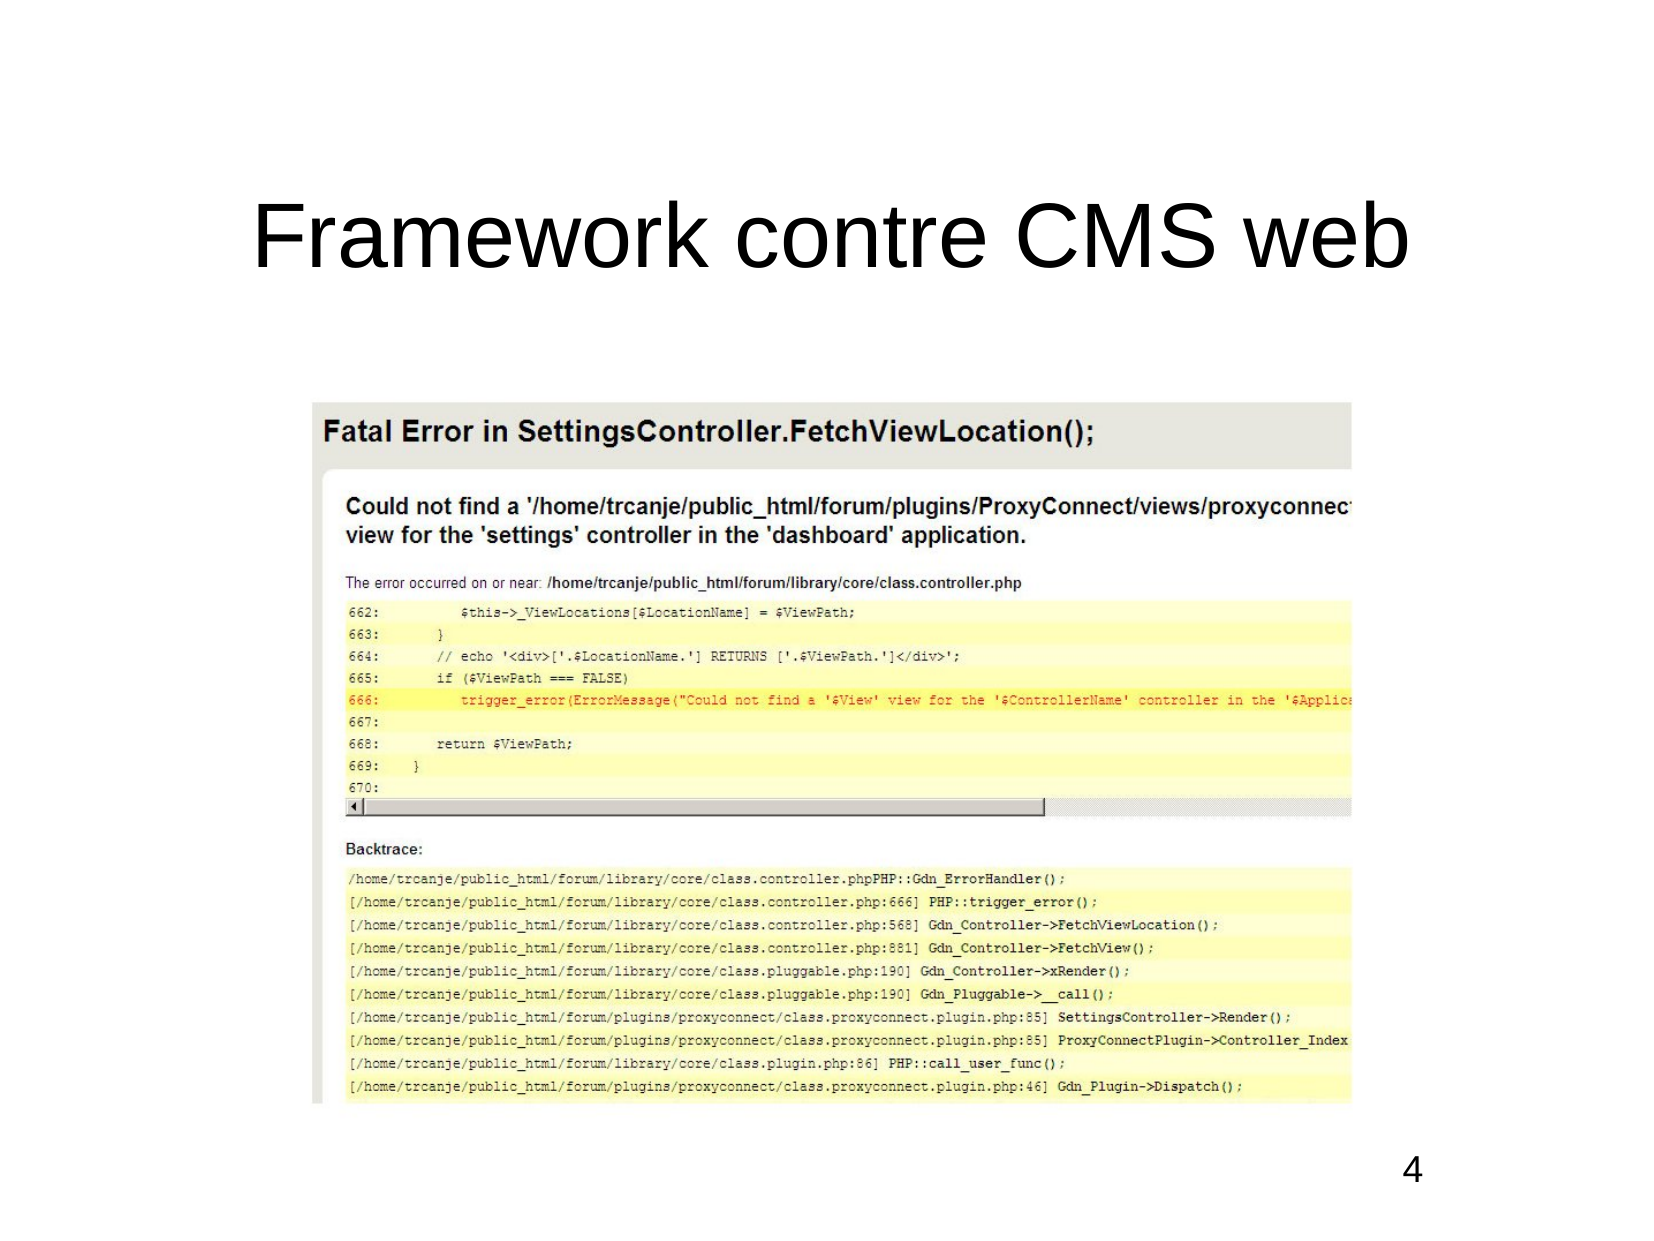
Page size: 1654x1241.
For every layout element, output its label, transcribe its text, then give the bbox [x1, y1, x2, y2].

text_box Framework contre CMS web [236, 177, 1506, 295]
picture [265, 324, 1400, 1182]
